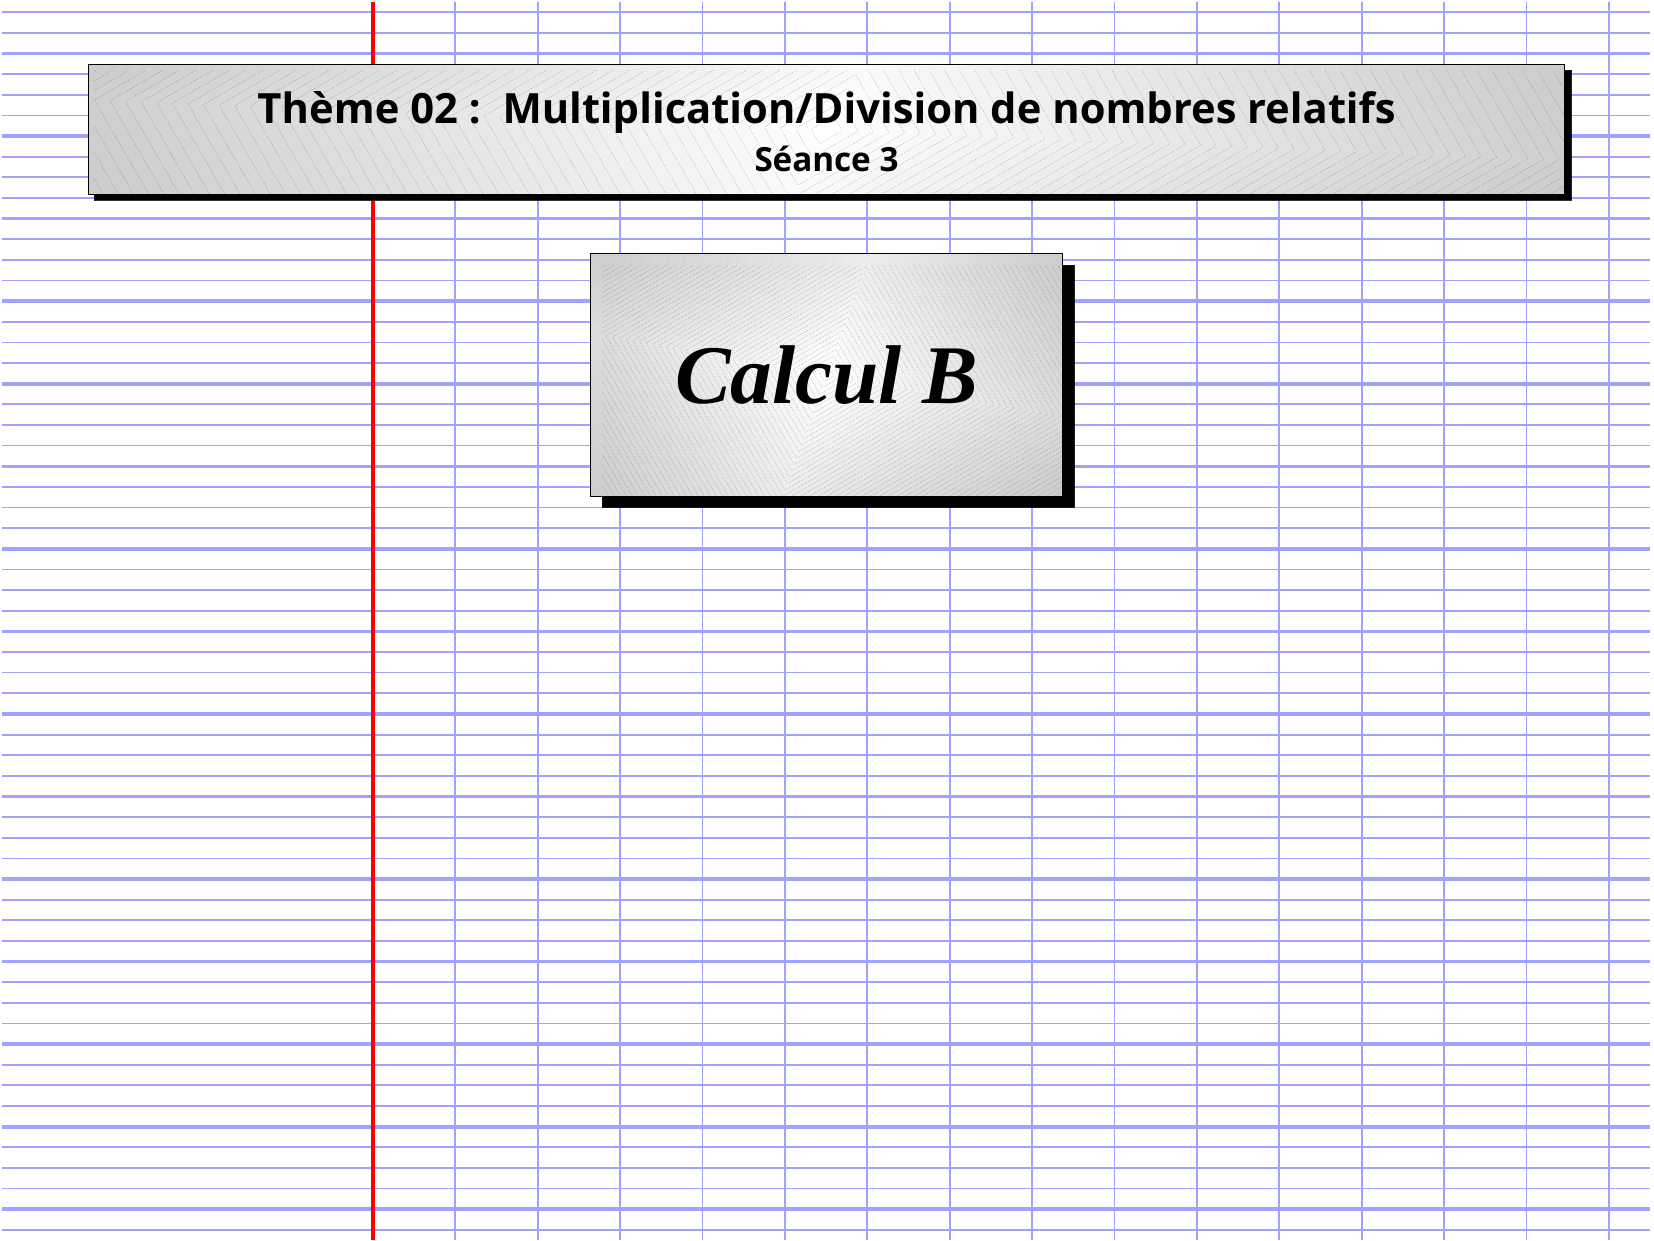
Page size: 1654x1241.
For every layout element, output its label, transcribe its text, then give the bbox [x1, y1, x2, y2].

picture [0, 0, 1654, 1241]
text_box Thème 02 : Multiplication/Division de nombres relatifs Séance 3 [88, 64, 1565, 195]
text_box Calcul B [590, 253, 1063, 497]
